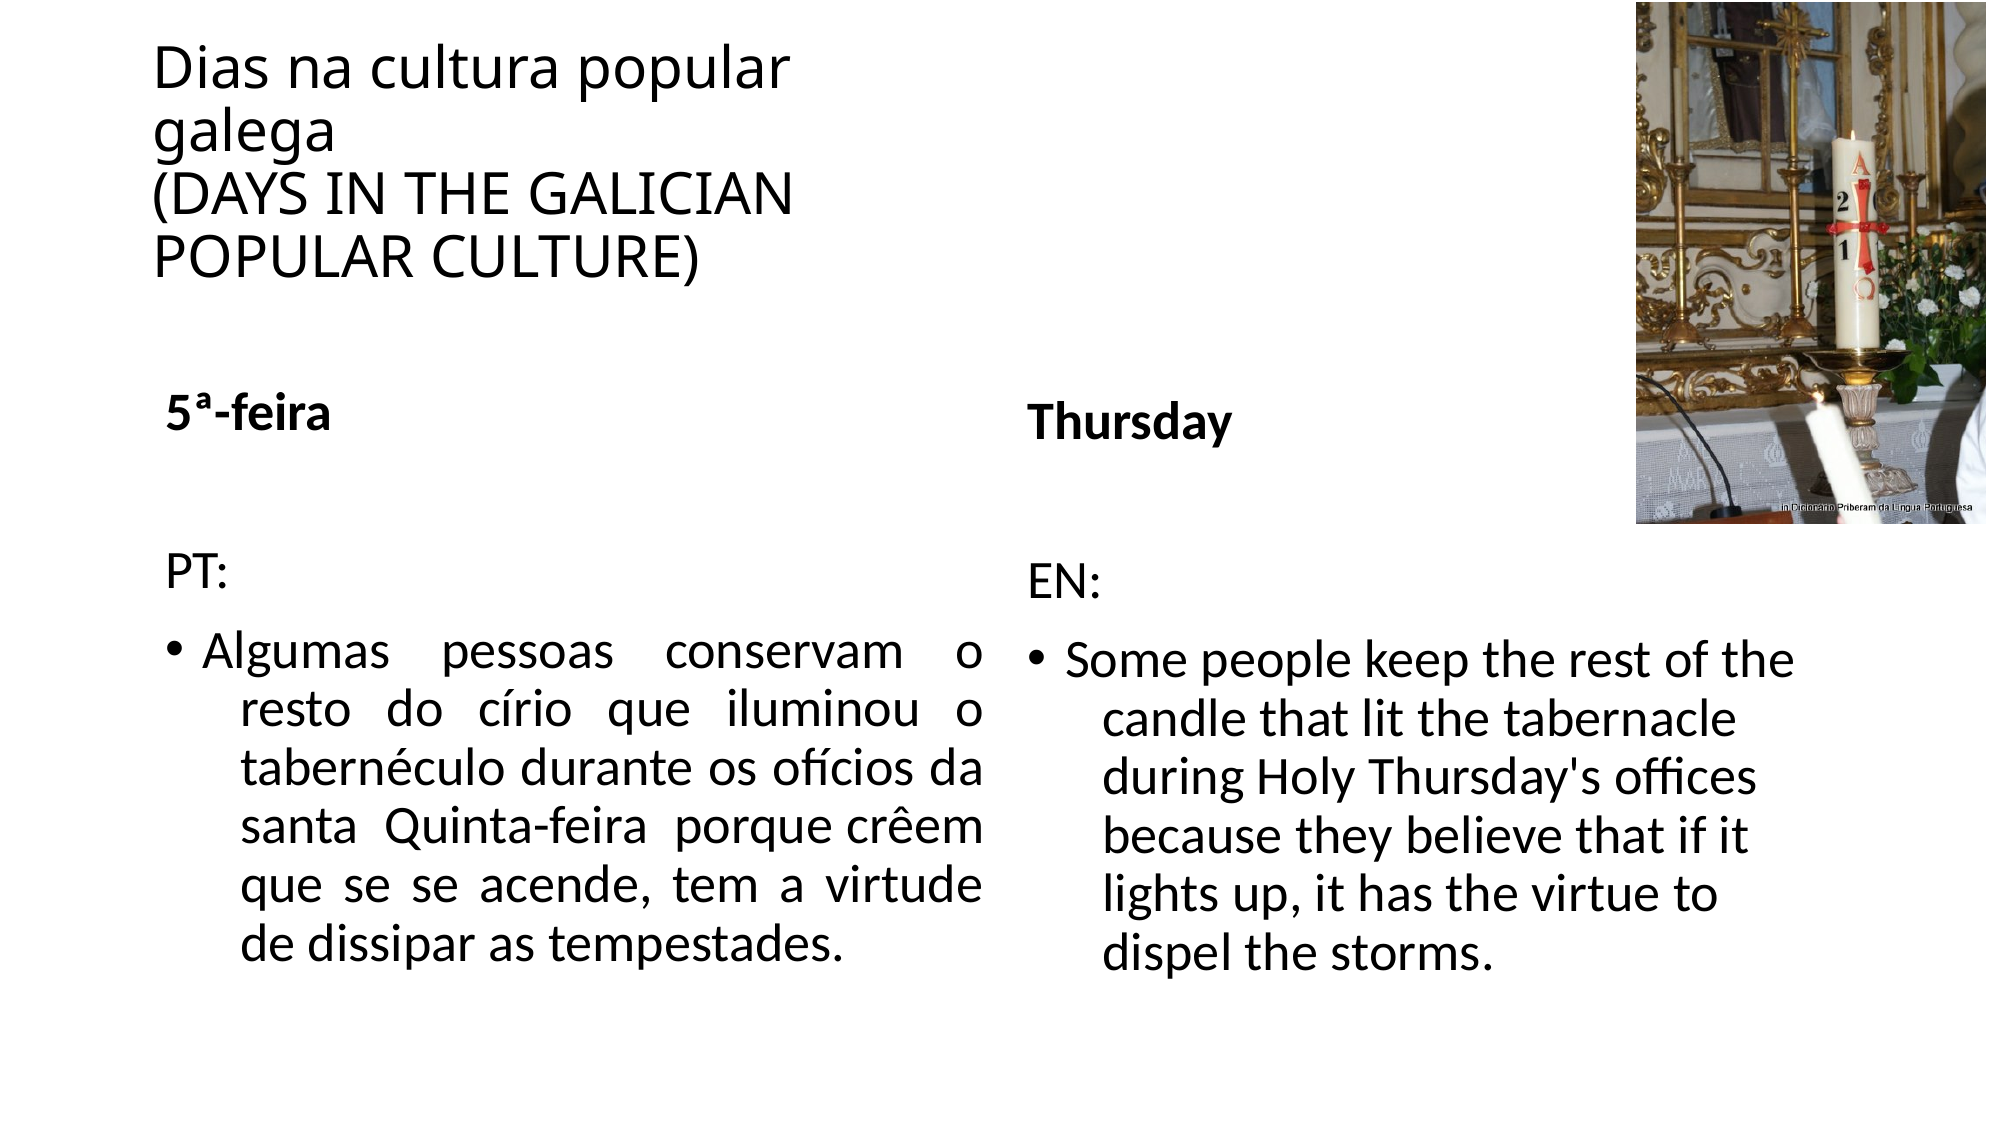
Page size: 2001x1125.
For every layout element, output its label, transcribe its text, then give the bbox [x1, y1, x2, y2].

list Thursday EN: Some people keep the rest of the candle that lit the tabernacle during Holy Thursday's offices because they believe that if it lights up, it has the virtue to dispel the storms. [1012, 299, 1863, 1014]
title Dias na cultura popular galega (DAYS IN THE GALICIAN POPULAR CULTURE) [137, 31, 888, 278]
list 5ª-feira PT: Algumas pessoas conservam o resto do círio que iluminou o tabernéculo durante os ofícios da santa Quinta-feira porque crêem que se se acende, tem a virtude de dissipar as tempestades. [150, 290, 1000, 1004]
picture [1636, 2, 1986, 524]
